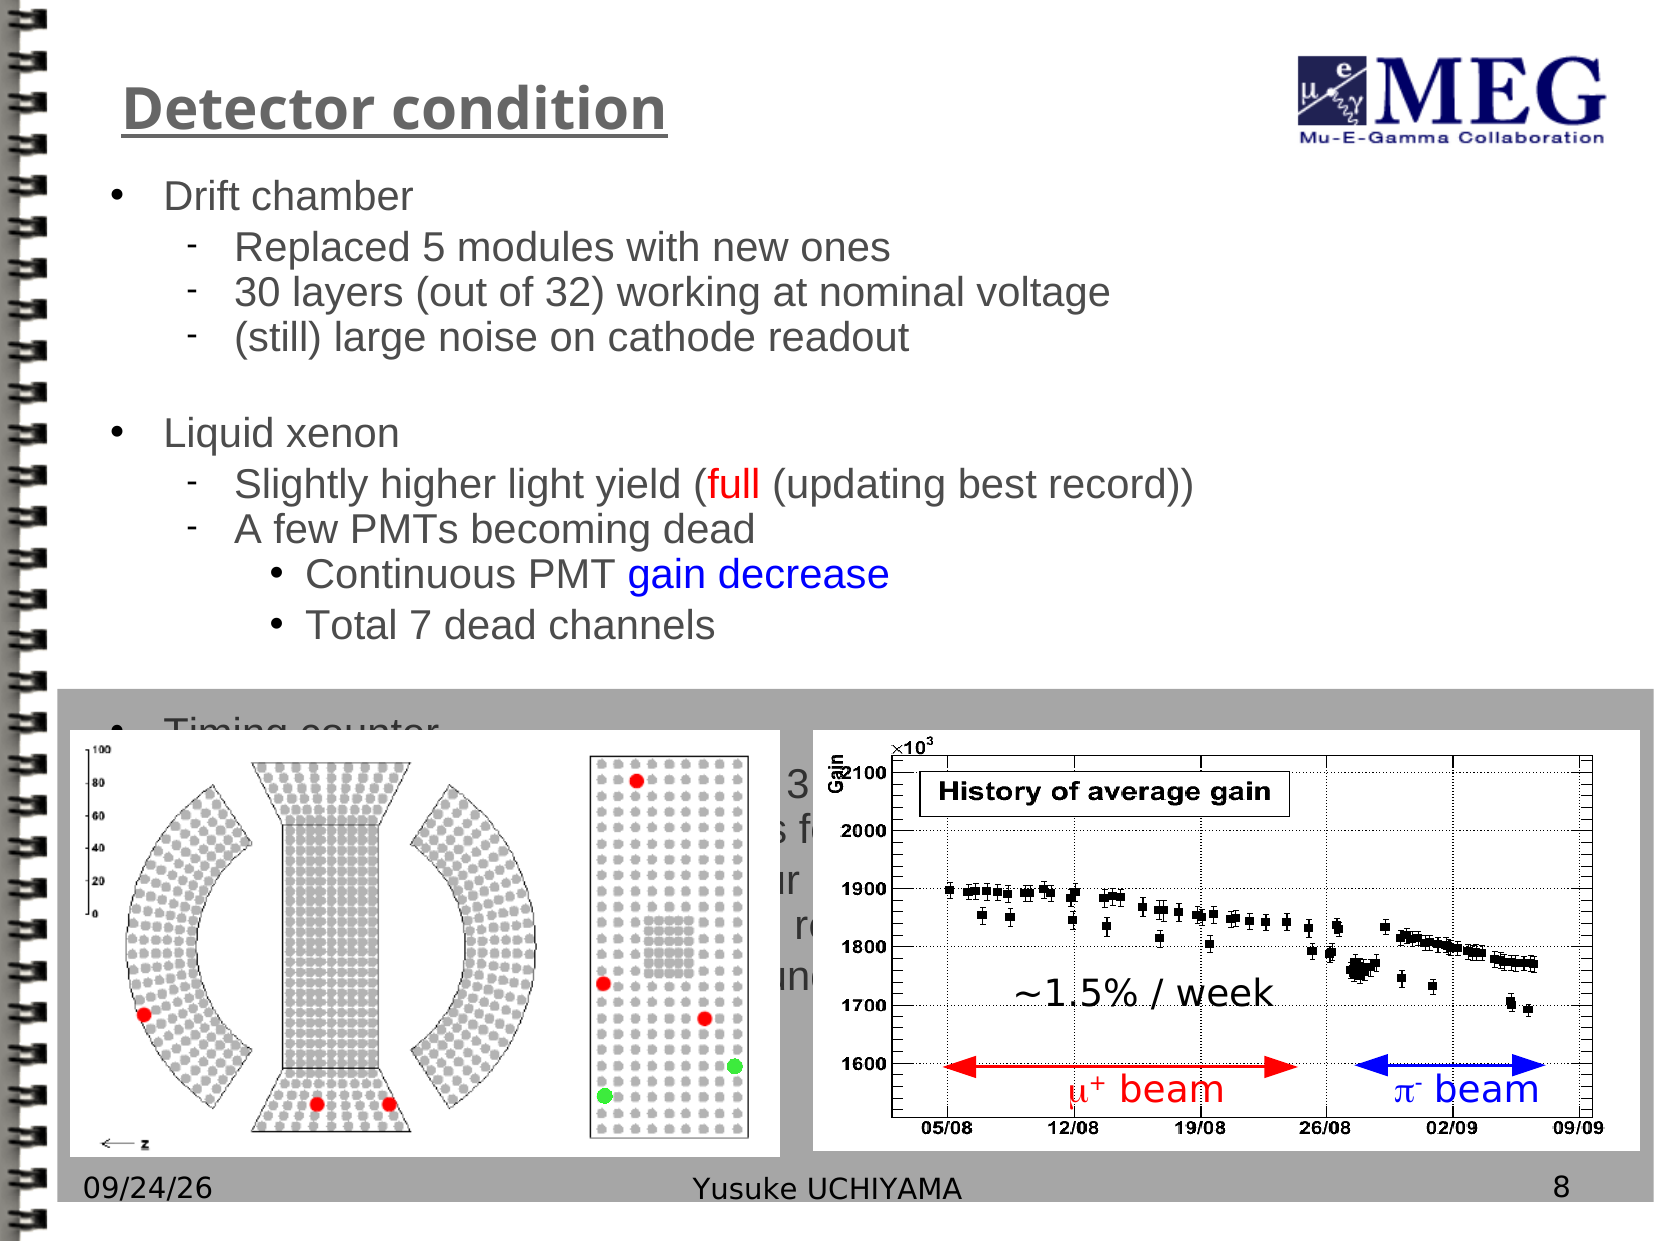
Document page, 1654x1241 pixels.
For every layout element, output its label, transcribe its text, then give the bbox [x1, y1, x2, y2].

text_box ~1.5% / week [997, 965, 1290, 1024]
picture [0, 0, 1654, 1241]
text_box m+ beam [1052, 1061, 1241, 1124]
title Detector condition [121, 50, 1300, 162]
text_box [57, 688, 1654, 1202]
picture [70, 730, 780, 1157]
list Drift chamber Replaced 5 modules with new ones 30 layers (out of 32) working at nominal voltage (still) large noise on cathode readout Liquid xenon Slightly higher light yield (full (updating best record)) A few PMTs becoming dead Continuous PMT gain decrease Total 7 dead channels Timing counter Phi-bars working fine (for this 3 years) Optimization of thresholds for better timing resolution are ongoin Z-fibers just integrated into our DAQ Conditioning, noise study, readout tuning under way Integrating into trigger is under study [92, 174, 1571, 688]
text_box p- beam [1379, 1061, 1560, 1124]
picture [813, 730, 1640, 1151]
